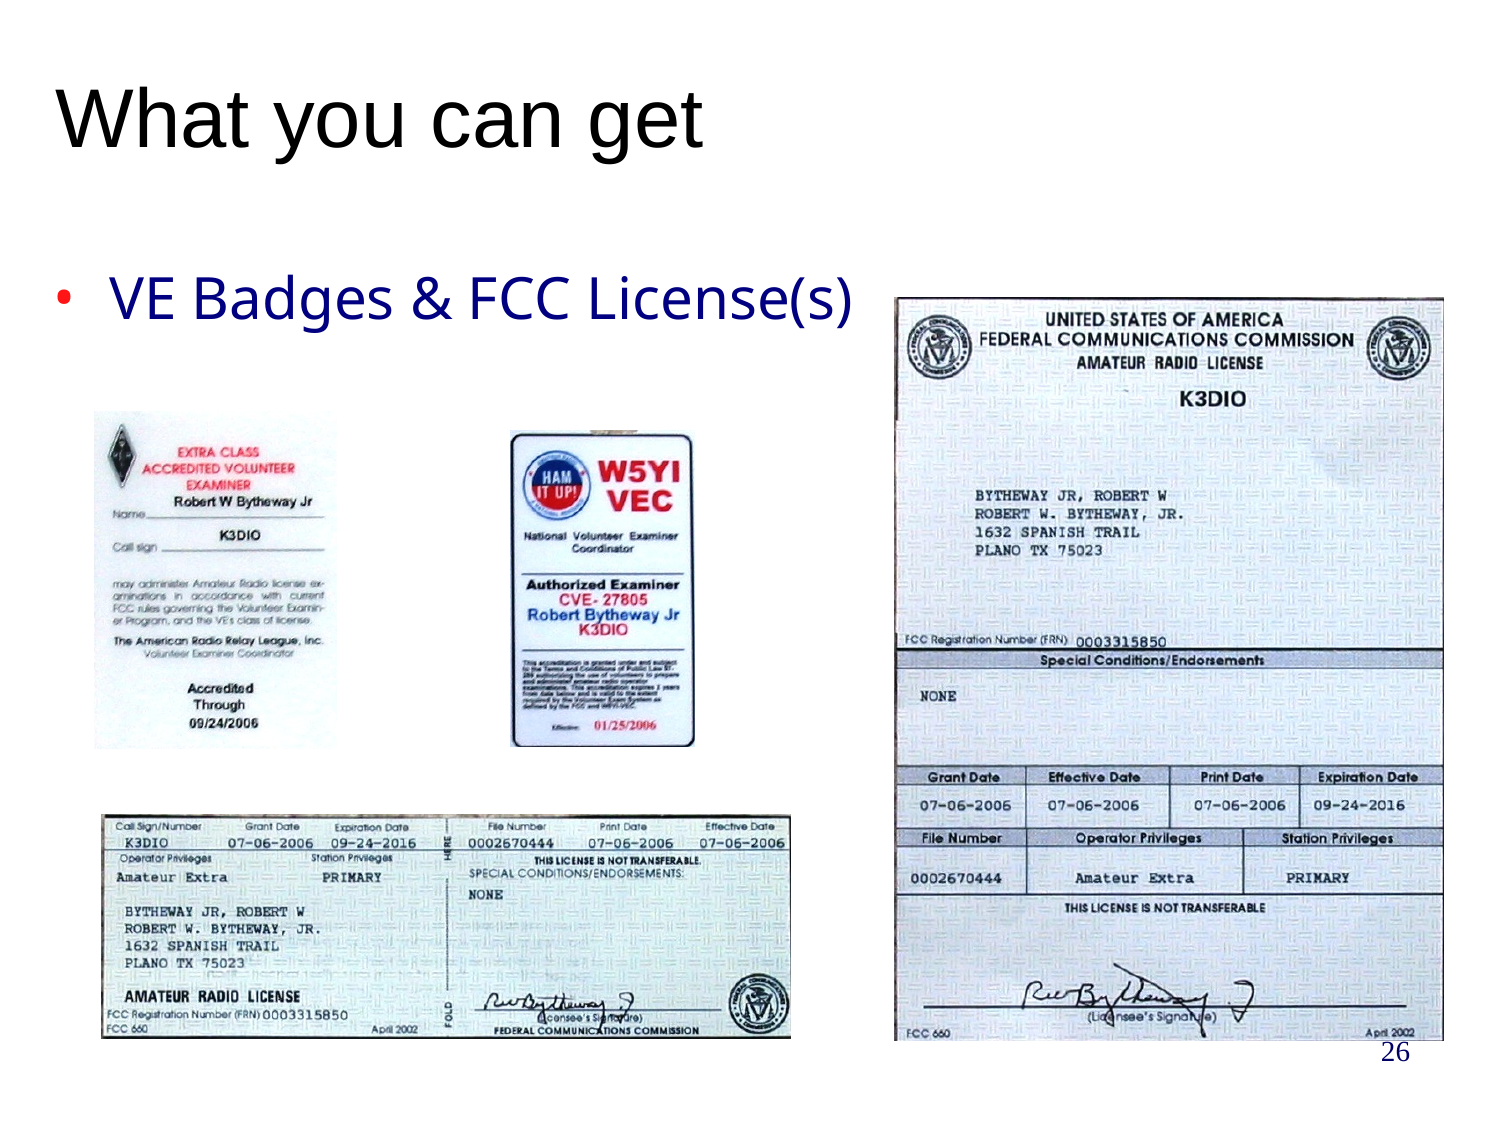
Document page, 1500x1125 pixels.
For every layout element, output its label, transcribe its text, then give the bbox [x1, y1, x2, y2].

picture [0, 0, 1500, 1125]
list VE Badges & FCC License(s) [38, 253, 914, 409]
title What you can get [41, 34, 1459, 193]
text_box <number> [1074, 1041, 1426, 1103]
